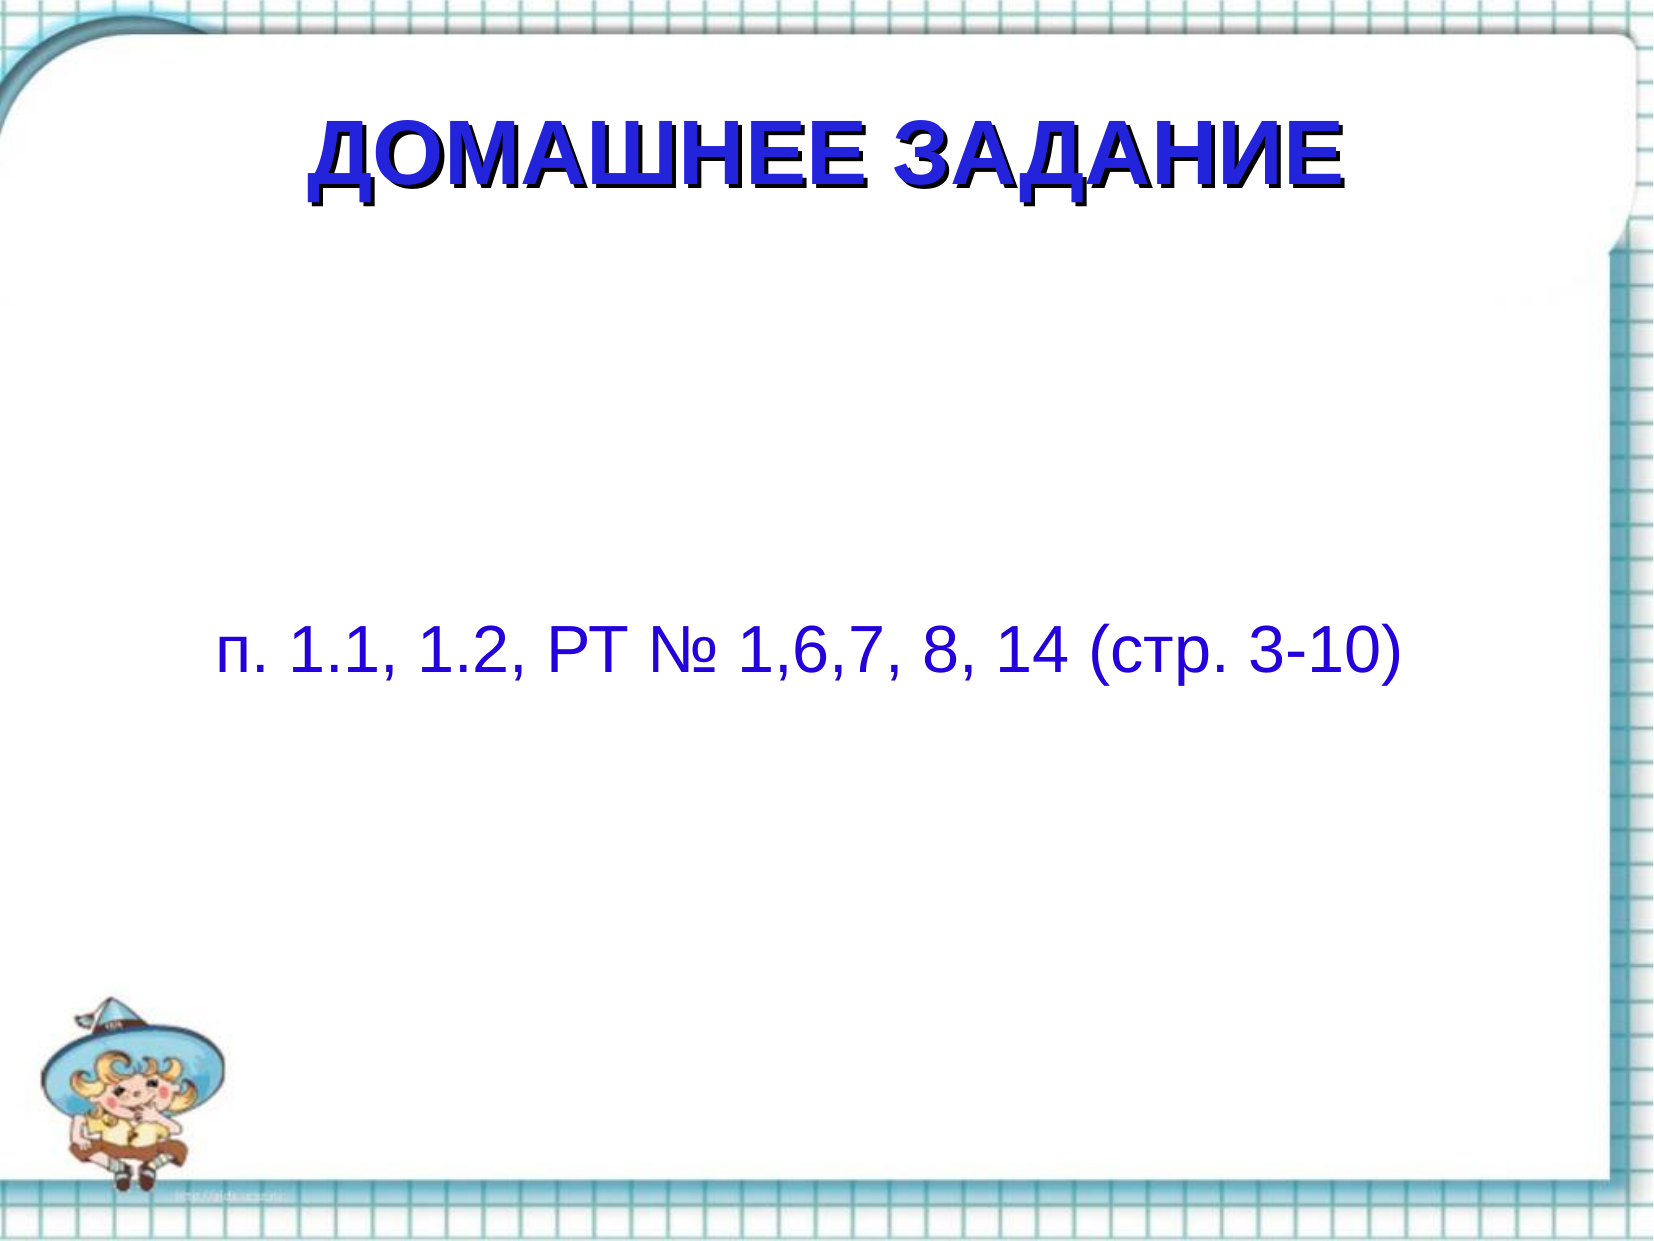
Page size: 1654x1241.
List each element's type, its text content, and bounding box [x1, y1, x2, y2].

title ДОМАШНЕЕ ЗАДАНИЕ [82, 49, 1571, 257]
subtitle п. 1.1, 1.2, РТ № 1,6,7, 8, 14 (стр. 3-10) [82, 290, 1538, 1010]
picture [0, 0, 1654, 1241]
